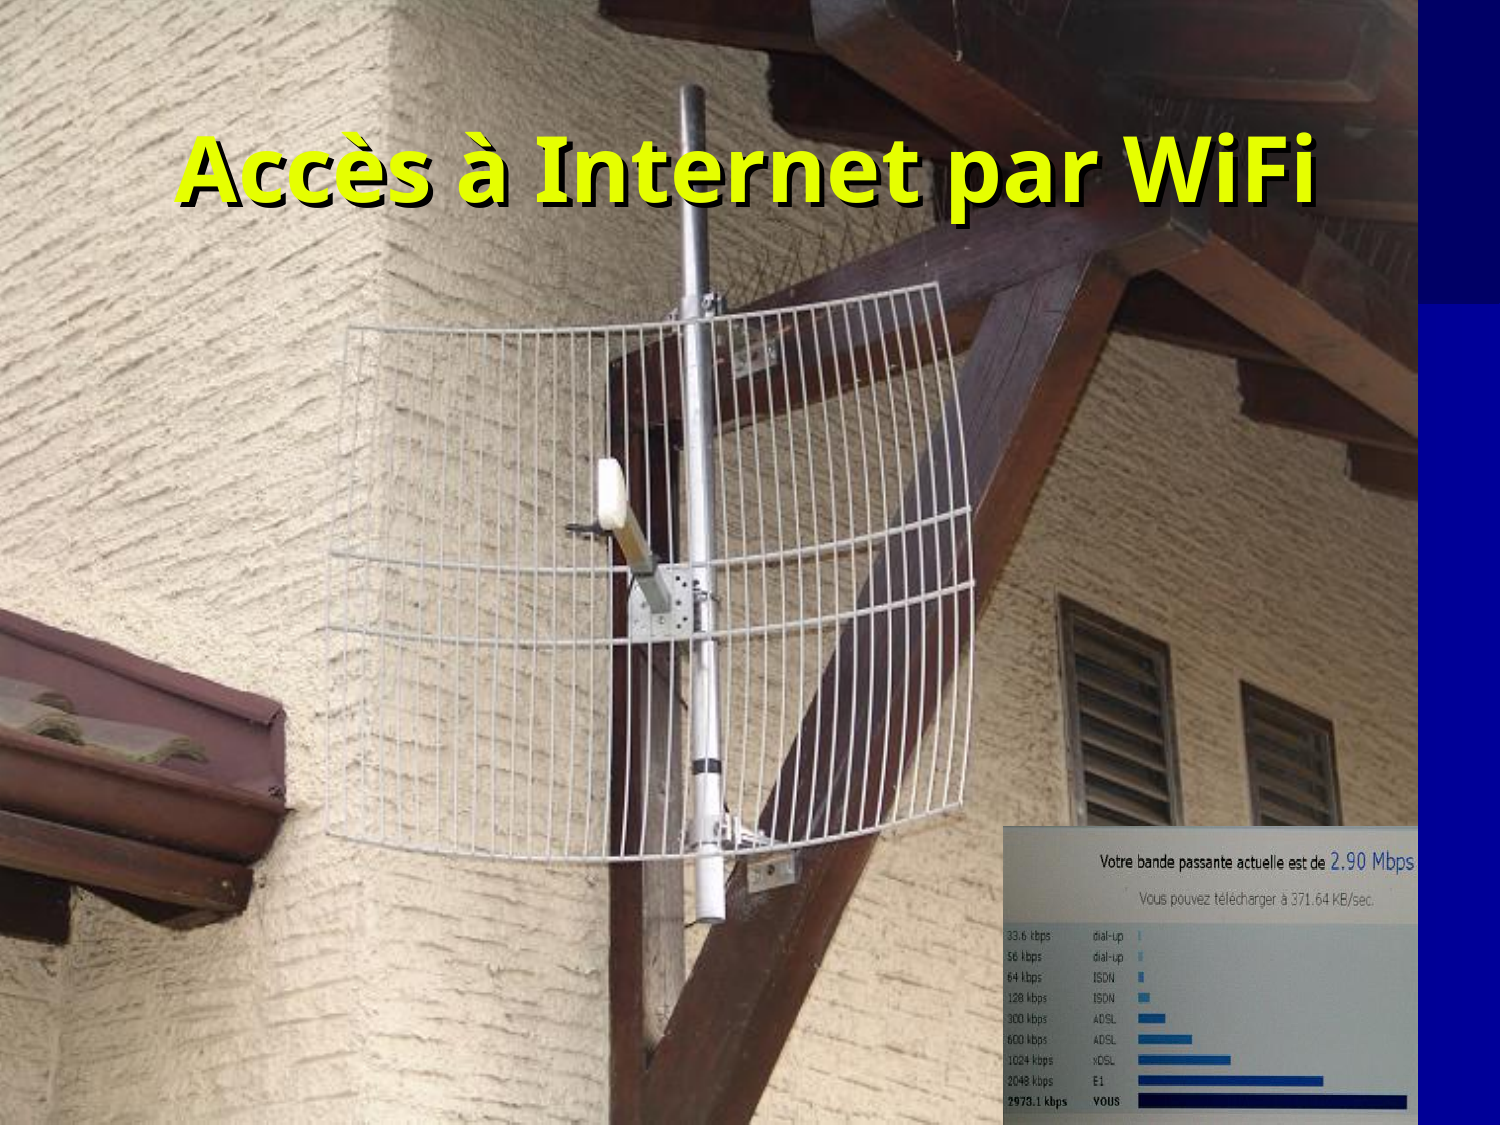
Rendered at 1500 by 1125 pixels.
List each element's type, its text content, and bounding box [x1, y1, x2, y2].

title Accès à Internet par WiFi [174, 57, 1413, 278]
picture [0, 0, 1418, 1125]
